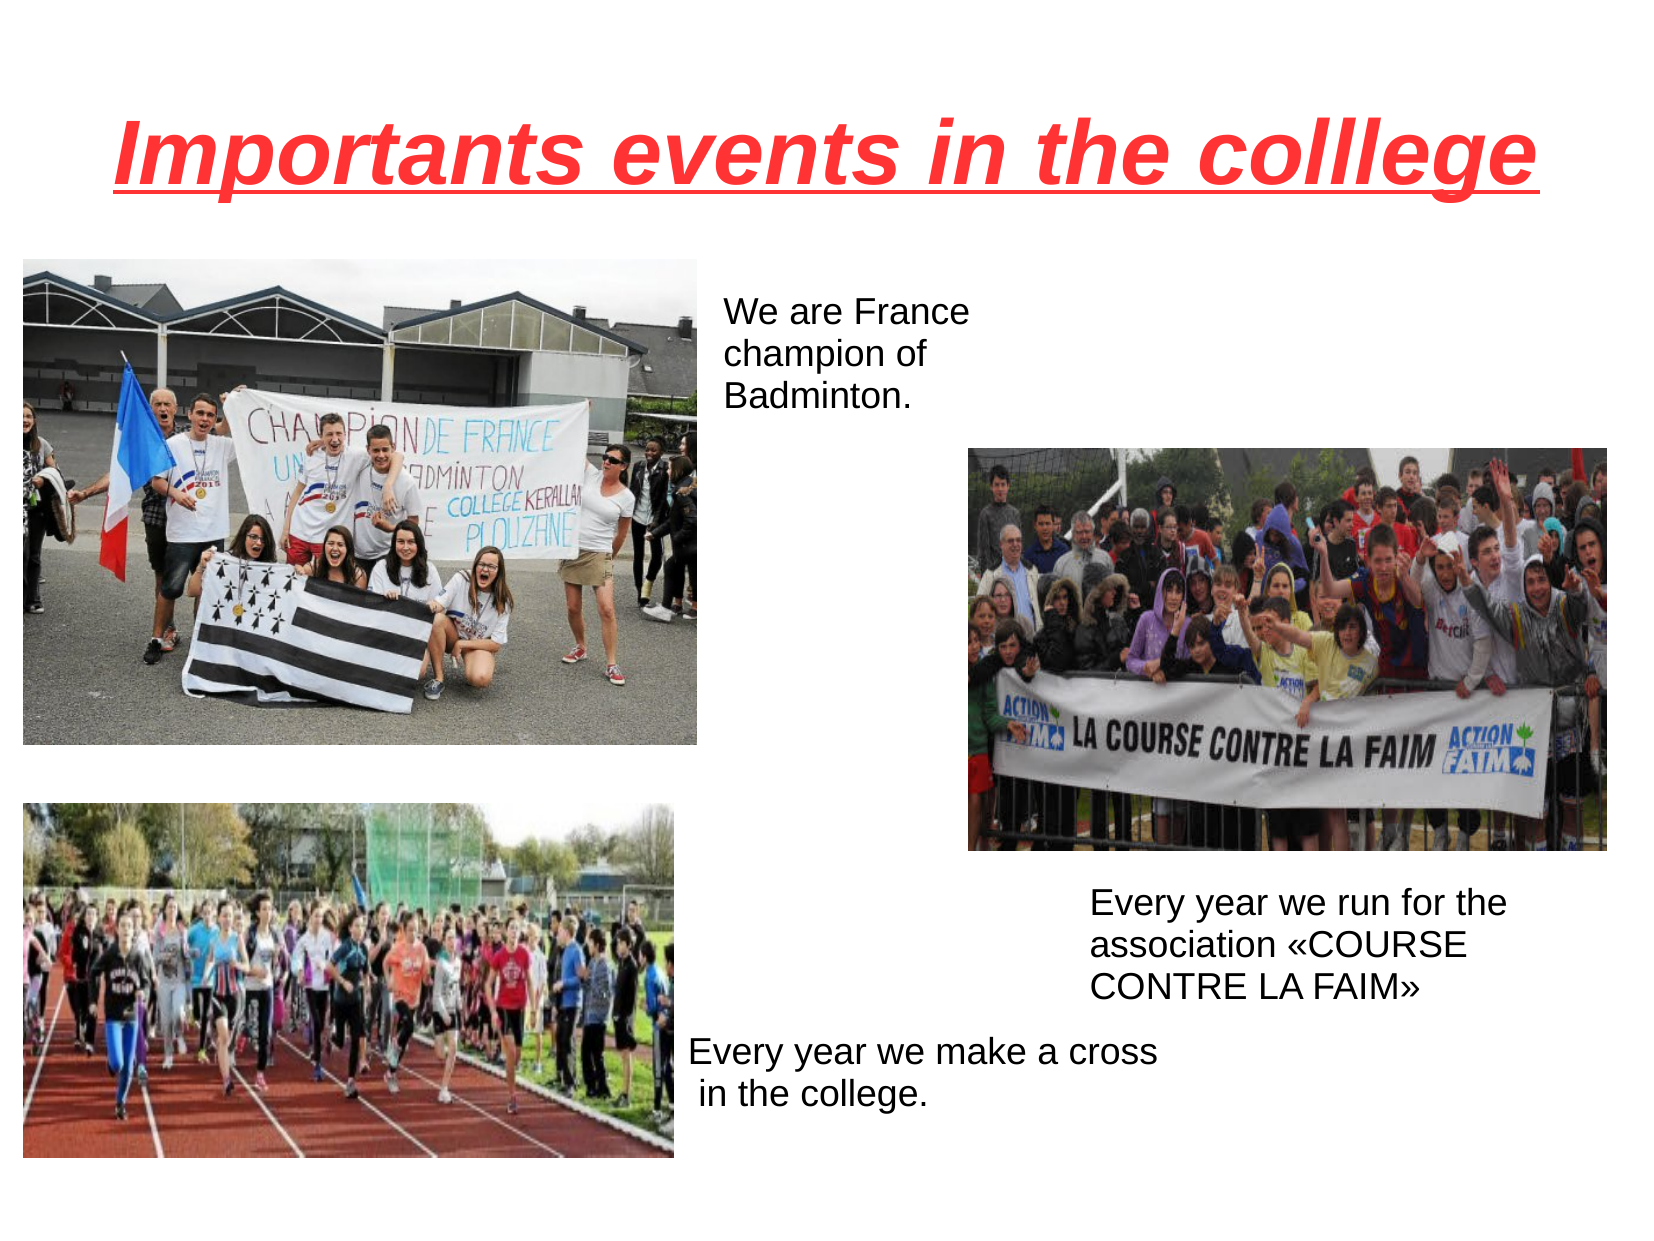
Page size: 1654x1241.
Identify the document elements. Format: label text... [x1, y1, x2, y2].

title Importants events in the colllege [82, 49, 1571, 257]
picture [23, 803, 674, 1158]
text_box We are France champion of Badminton. [708, 283, 1134, 425]
text_box Every year we make a cross in the college. [673, 1023, 1182, 1123]
picture [23, 259, 697, 745]
text_box Every year we run for the association «COURSE CONTRE LA FAIM» [1074, 874, 1571, 1015]
picture [968, 448, 1607, 851]
